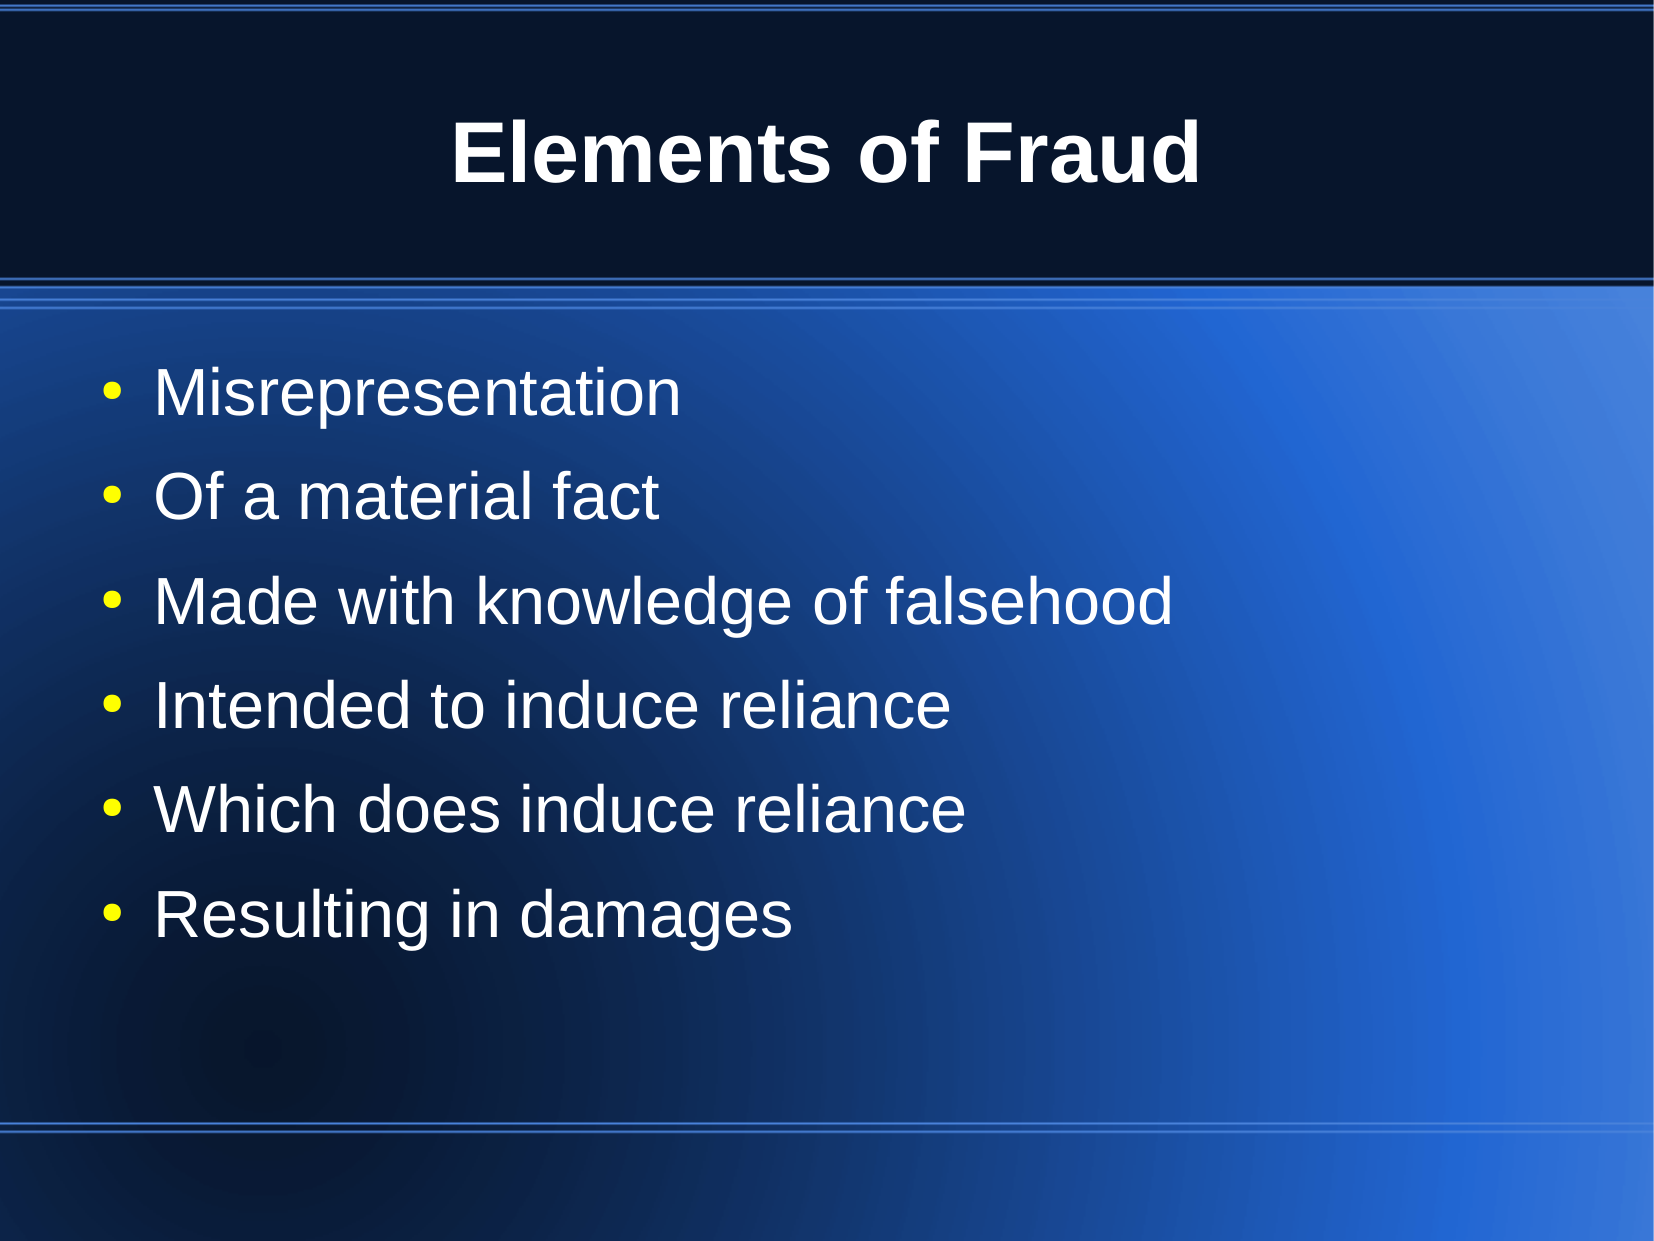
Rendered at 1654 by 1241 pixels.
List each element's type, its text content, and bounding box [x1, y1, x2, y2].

title Elements of Fraud [82, 49, 1571, 257]
list Misrepresentation Of a material fact Made with knowledge of falsehood Intended to induce reliance Which does induce reliance Resulting in damages [82, 355, 1571, 1058]
picture [0, 0, 1654, 1241]
